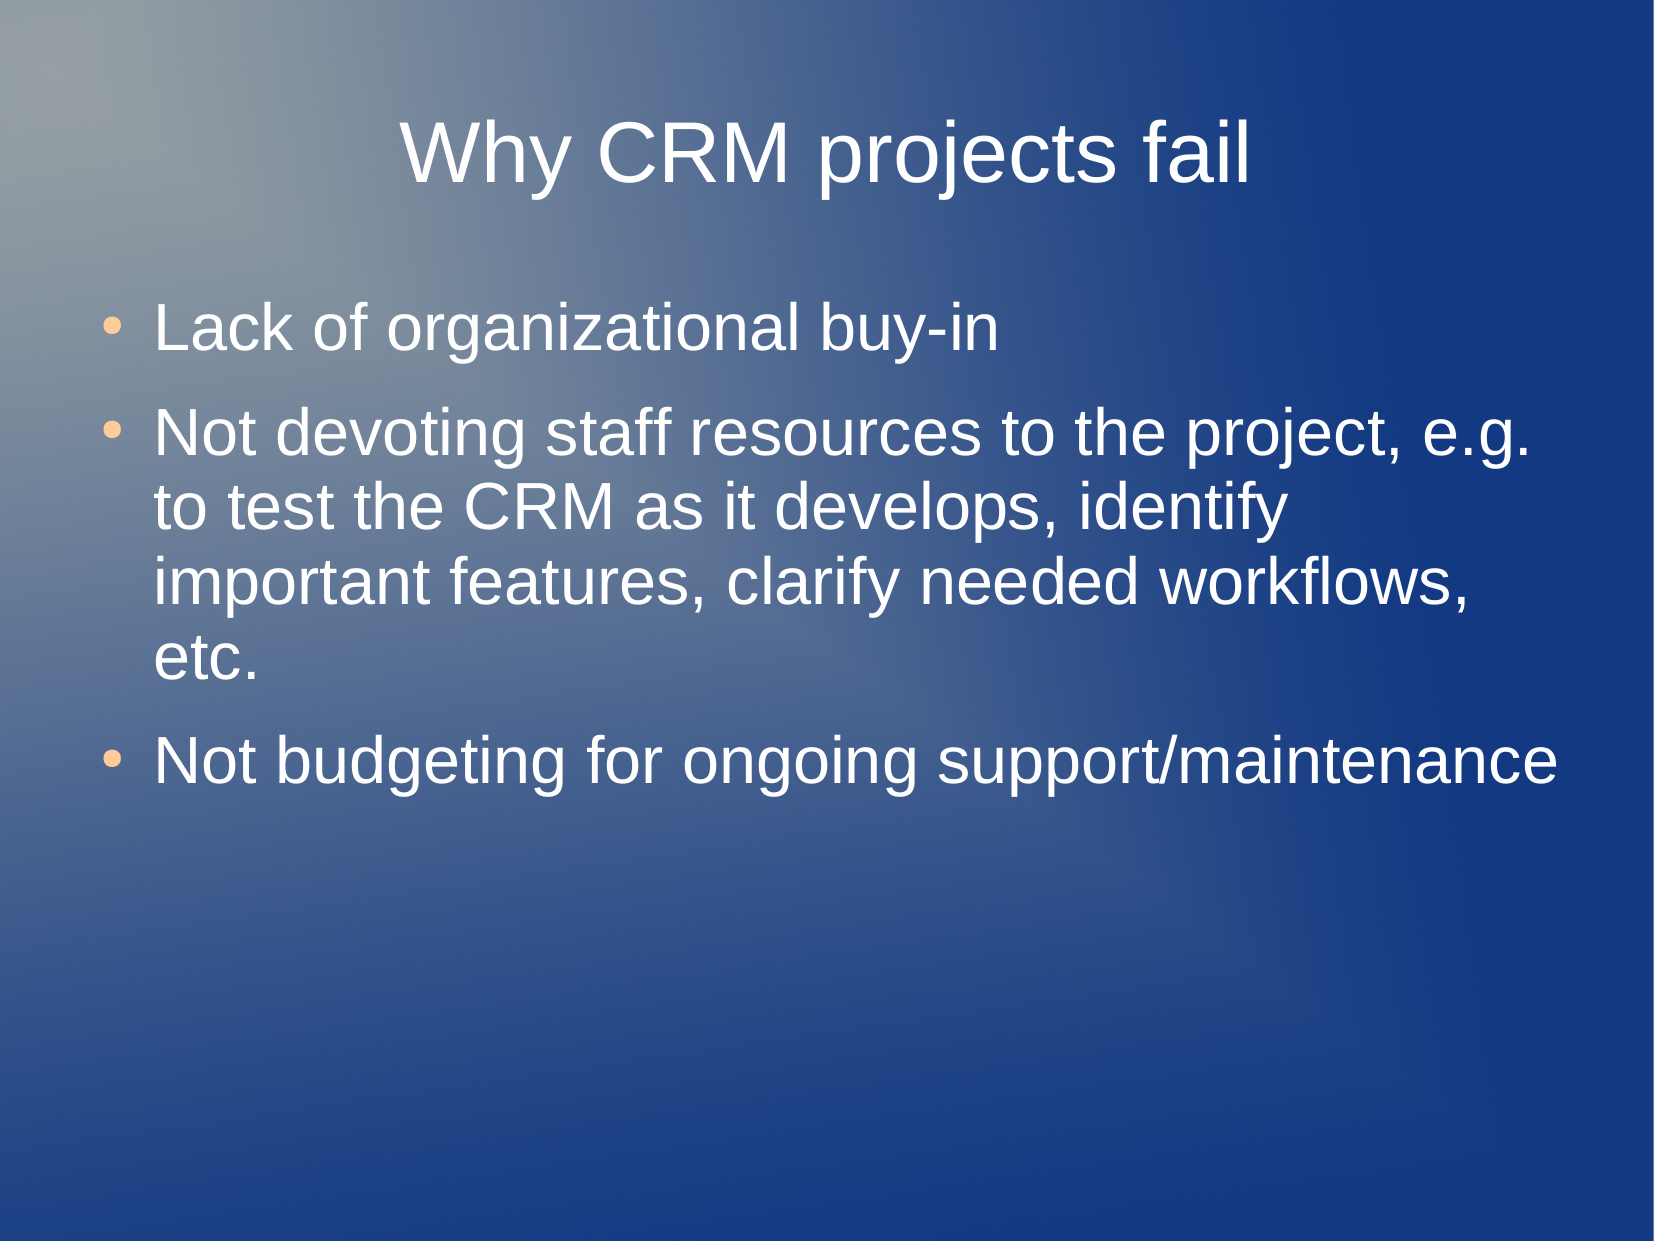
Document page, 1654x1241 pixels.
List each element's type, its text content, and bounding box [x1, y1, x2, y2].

picture [0, 0, 1654, 1241]
list Lack of organizational buy-in Not devoting staff resources to the project, e.g. to test the CRM as it develops, identify important features, clarify needed workflows, etc. Not budgeting for ongoing support/maintenance [82, 290, 1571, 1010]
title Why CRM projects fail [82, 49, 1571, 257]
